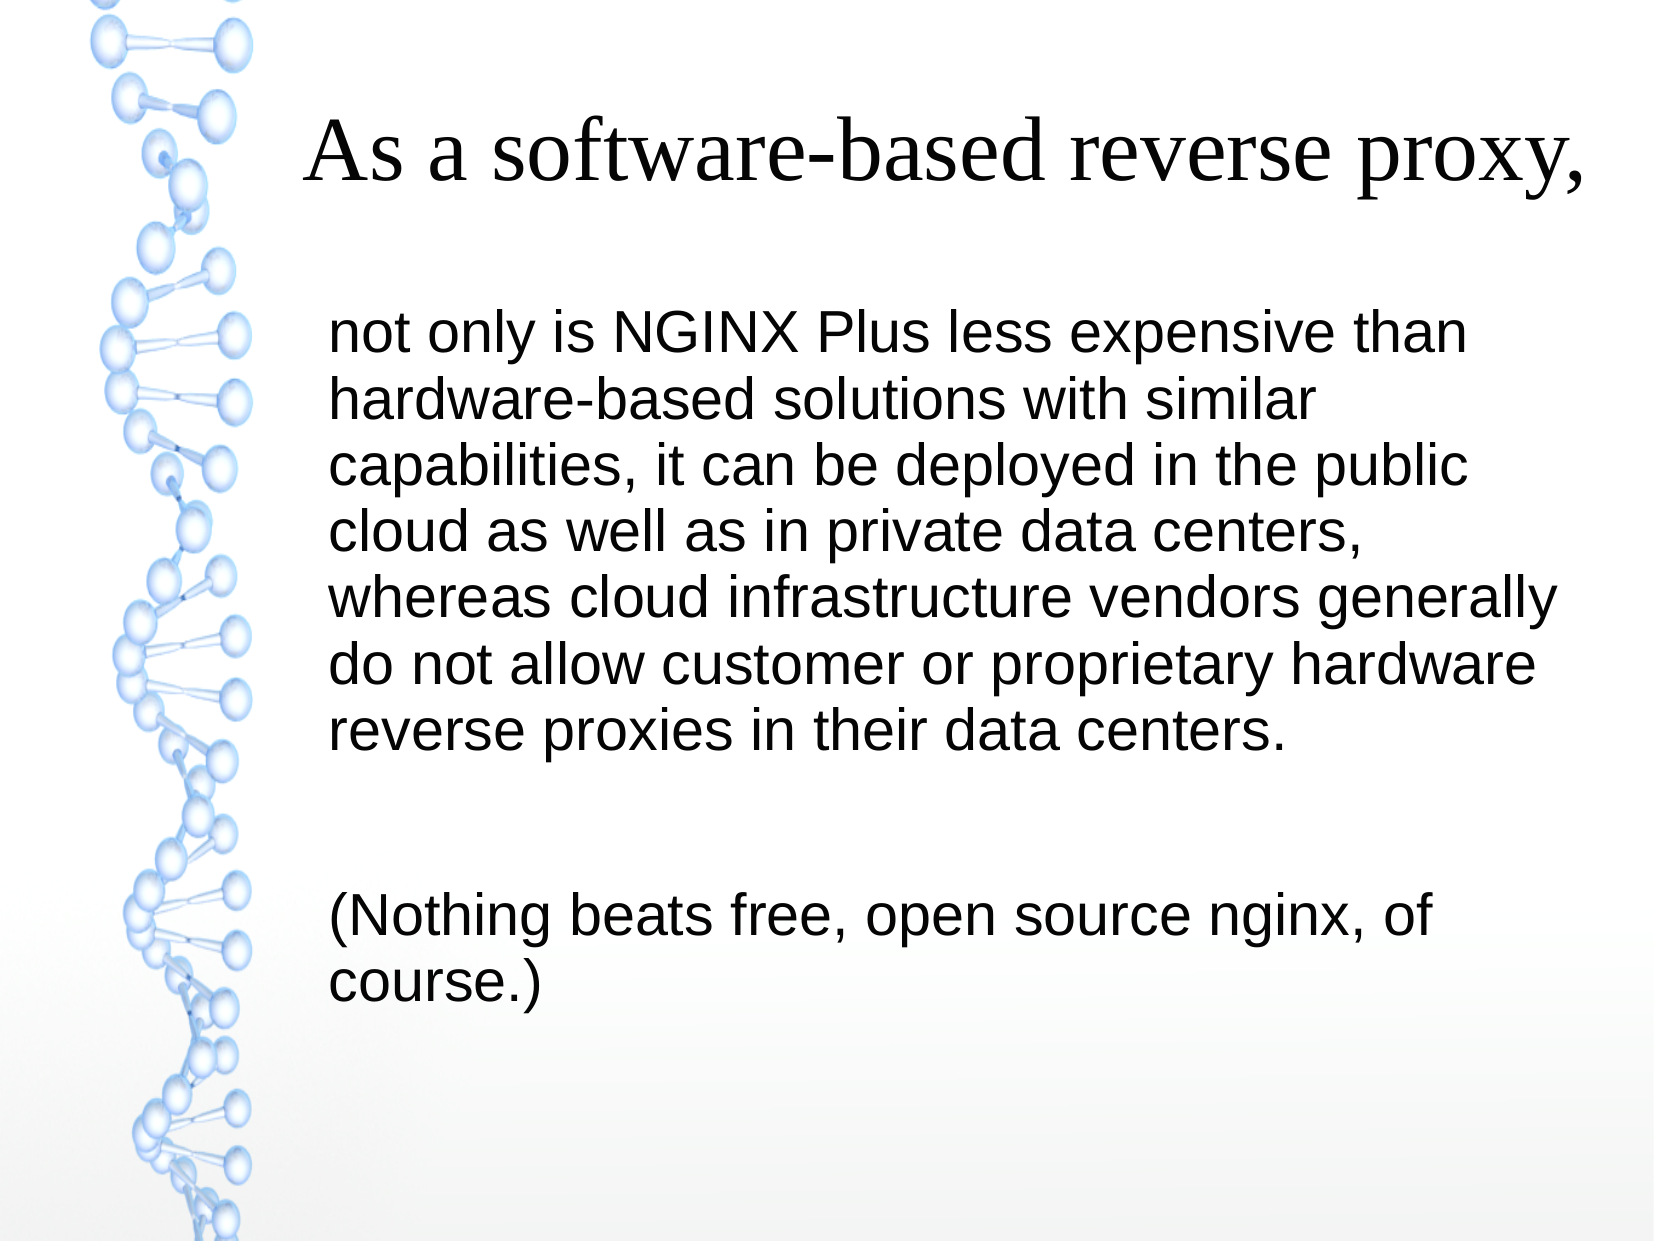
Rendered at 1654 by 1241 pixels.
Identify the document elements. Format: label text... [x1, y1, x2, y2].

list not only is NGINX Plus less expensive than hardware-based solutions with similar capabilities, it can be deployed in the public cloud as well as in private data centers, whereas cloud infrastructure vendors generally do not allow customer or proprietary hardware reverse proxies in their data centers. (Nothing beats free, open source nginx, of course.) [265, 299, 1595, 1019]
title As a software-based reverse proxy, [265, 47, 1595, 252]
picture [0, 0, 1654, 1241]
